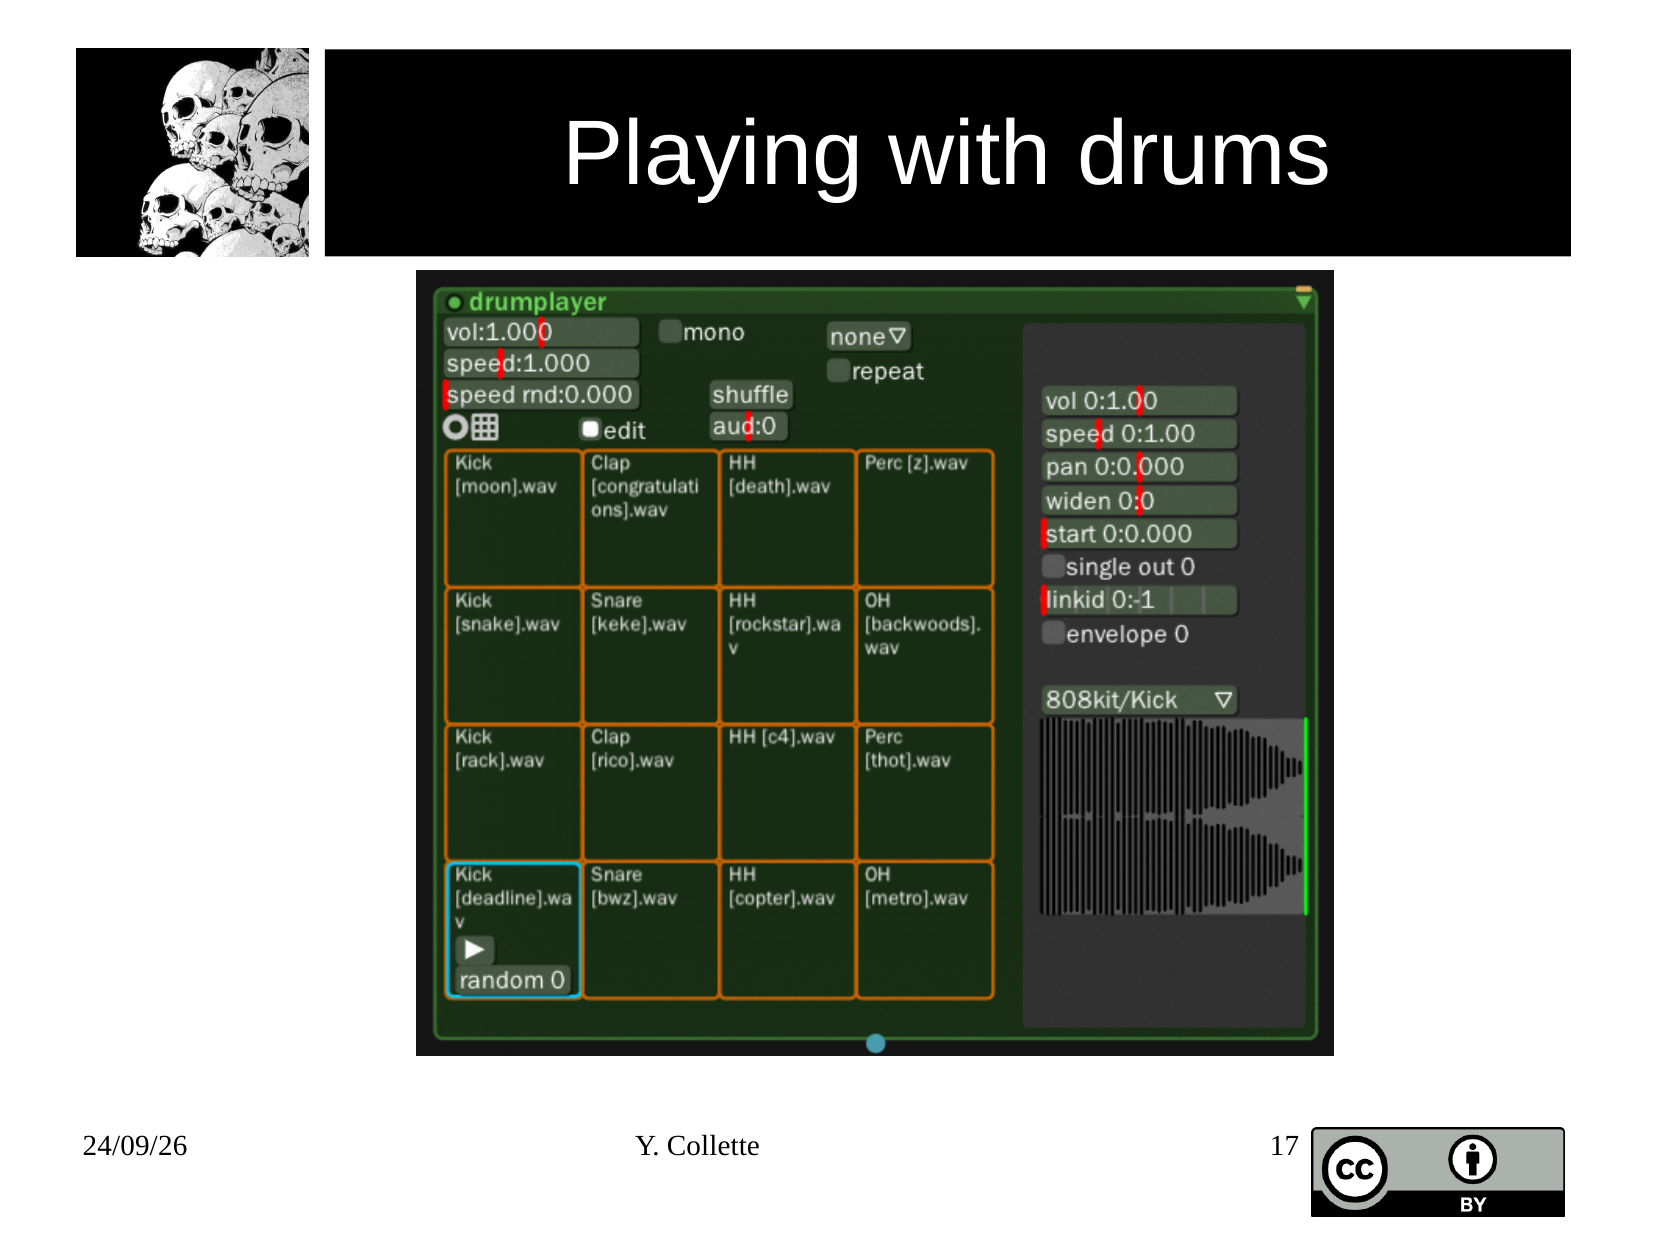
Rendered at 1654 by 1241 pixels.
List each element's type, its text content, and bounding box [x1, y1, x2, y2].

picture [416, 270, 1334, 1056]
picture [76, 48, 309, 257]
picture [1311, 1127, 1565, 1217]
title Playing with drums [324, 49, 1571, 257]
